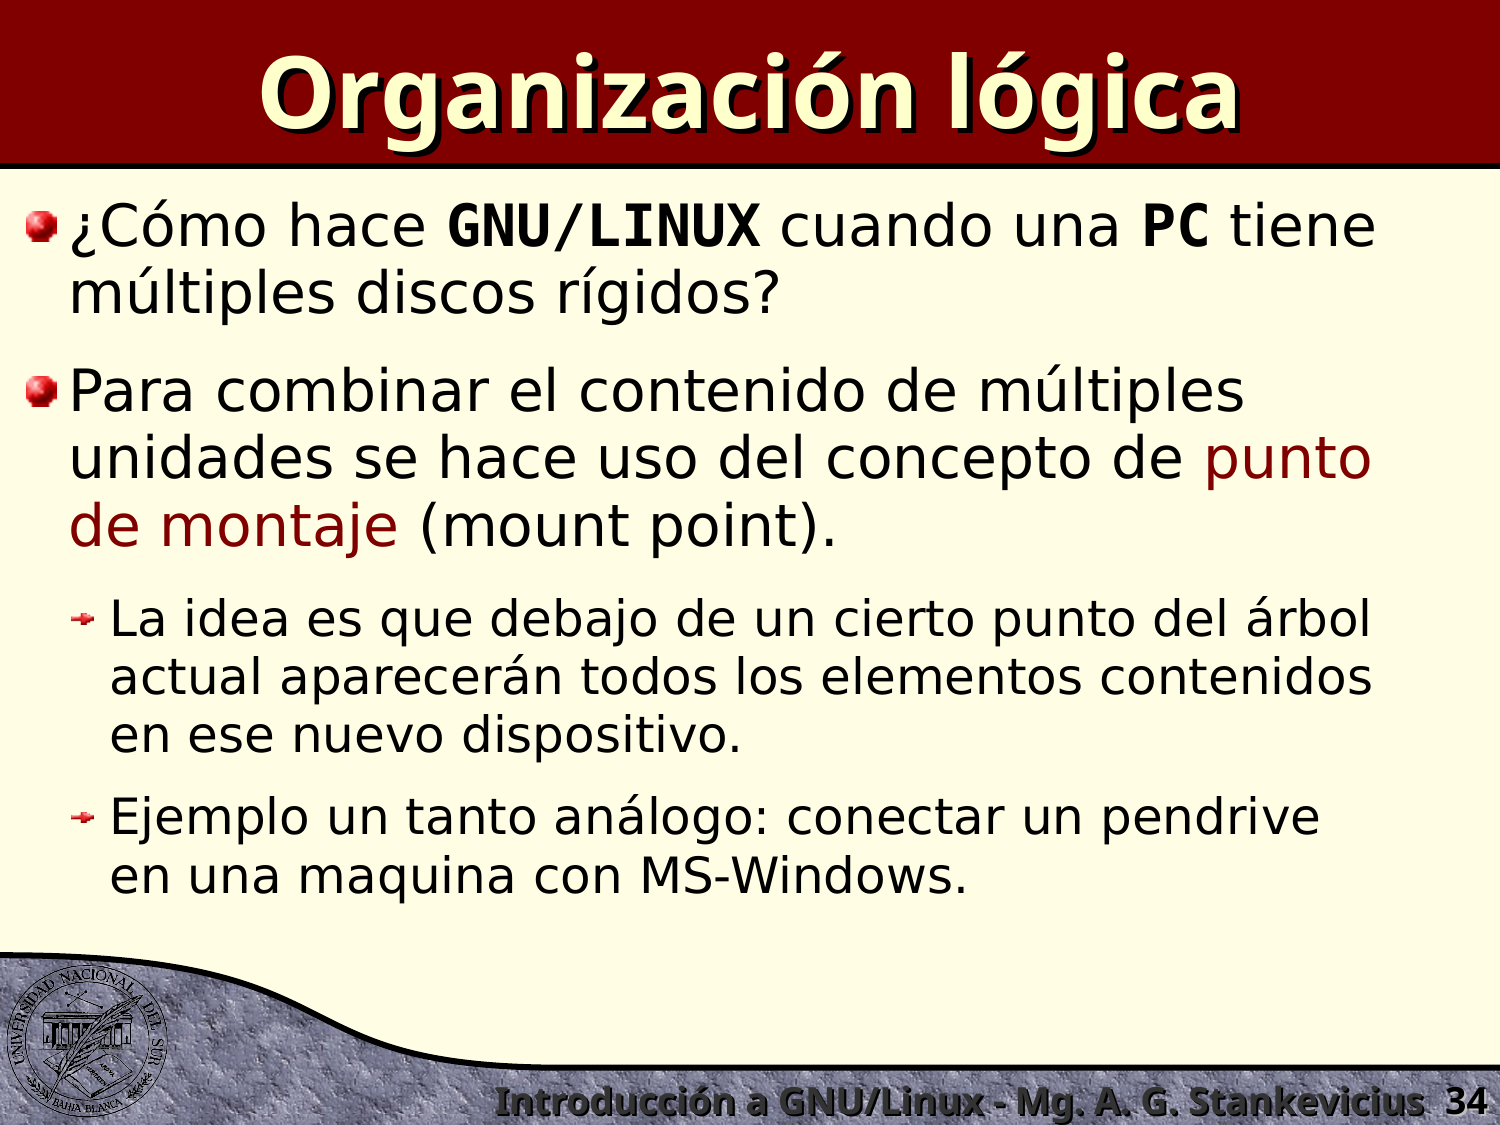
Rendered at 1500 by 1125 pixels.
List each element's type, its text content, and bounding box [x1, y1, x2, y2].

title Organización lógica [15, 12, 1485, 153]
picture [0, 956, 1500, 1125]
list ¿Cómo hace GNU/LINUX cuando una PC tiene múltiples discos rígidos? Para combinar el contenido de múltiples unidades se hace uso del concepto de punto de montaje (mount point). La idea es que debajo de un cierto punto del árbol actual aparecerán todos los elementos contenidos en ese nuevo dispositivo. Ejemplo un tanto análogo: conectar un pendrive en una maquina con MS-Windows. [11, 192, 1486, 935]
picture [1059, 1100, 1065, 1110]
